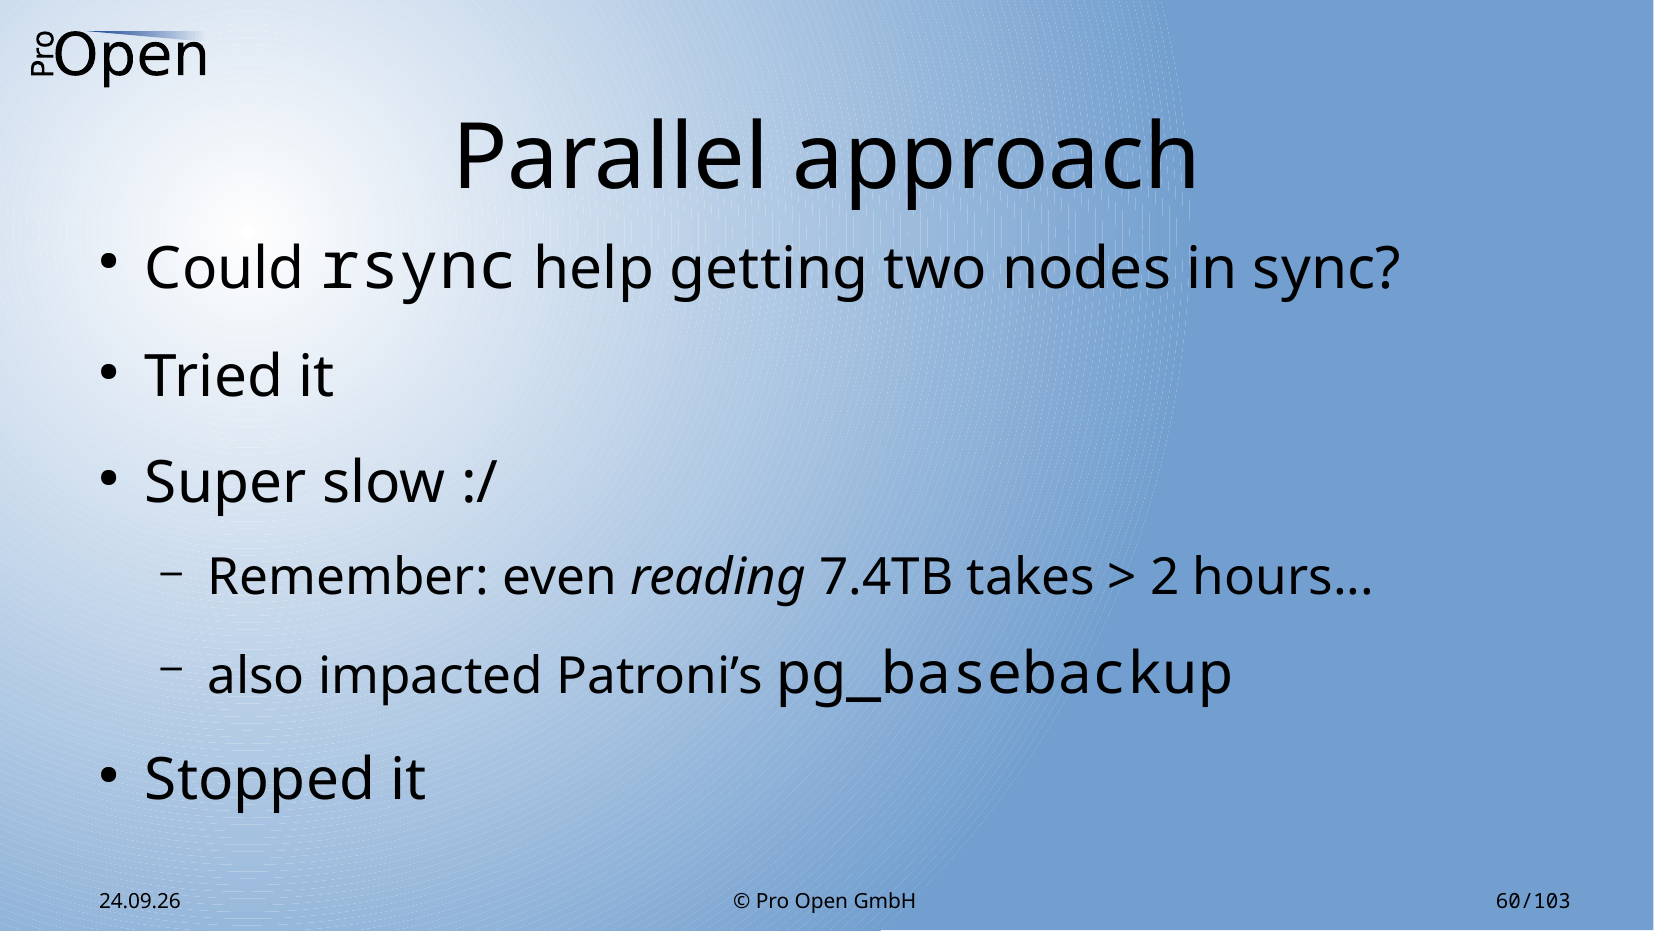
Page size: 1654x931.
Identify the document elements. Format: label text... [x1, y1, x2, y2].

list Could rsync help getting two nodes in sync? Tried it Super slow :/ Remember: even reading 7.4TB takes > 2 hours... also impacted Patroni’s pg_basebackup Stopped it [82, 217, 1571, 827]
title Parallel approach [82, 88, 1571, 217]
